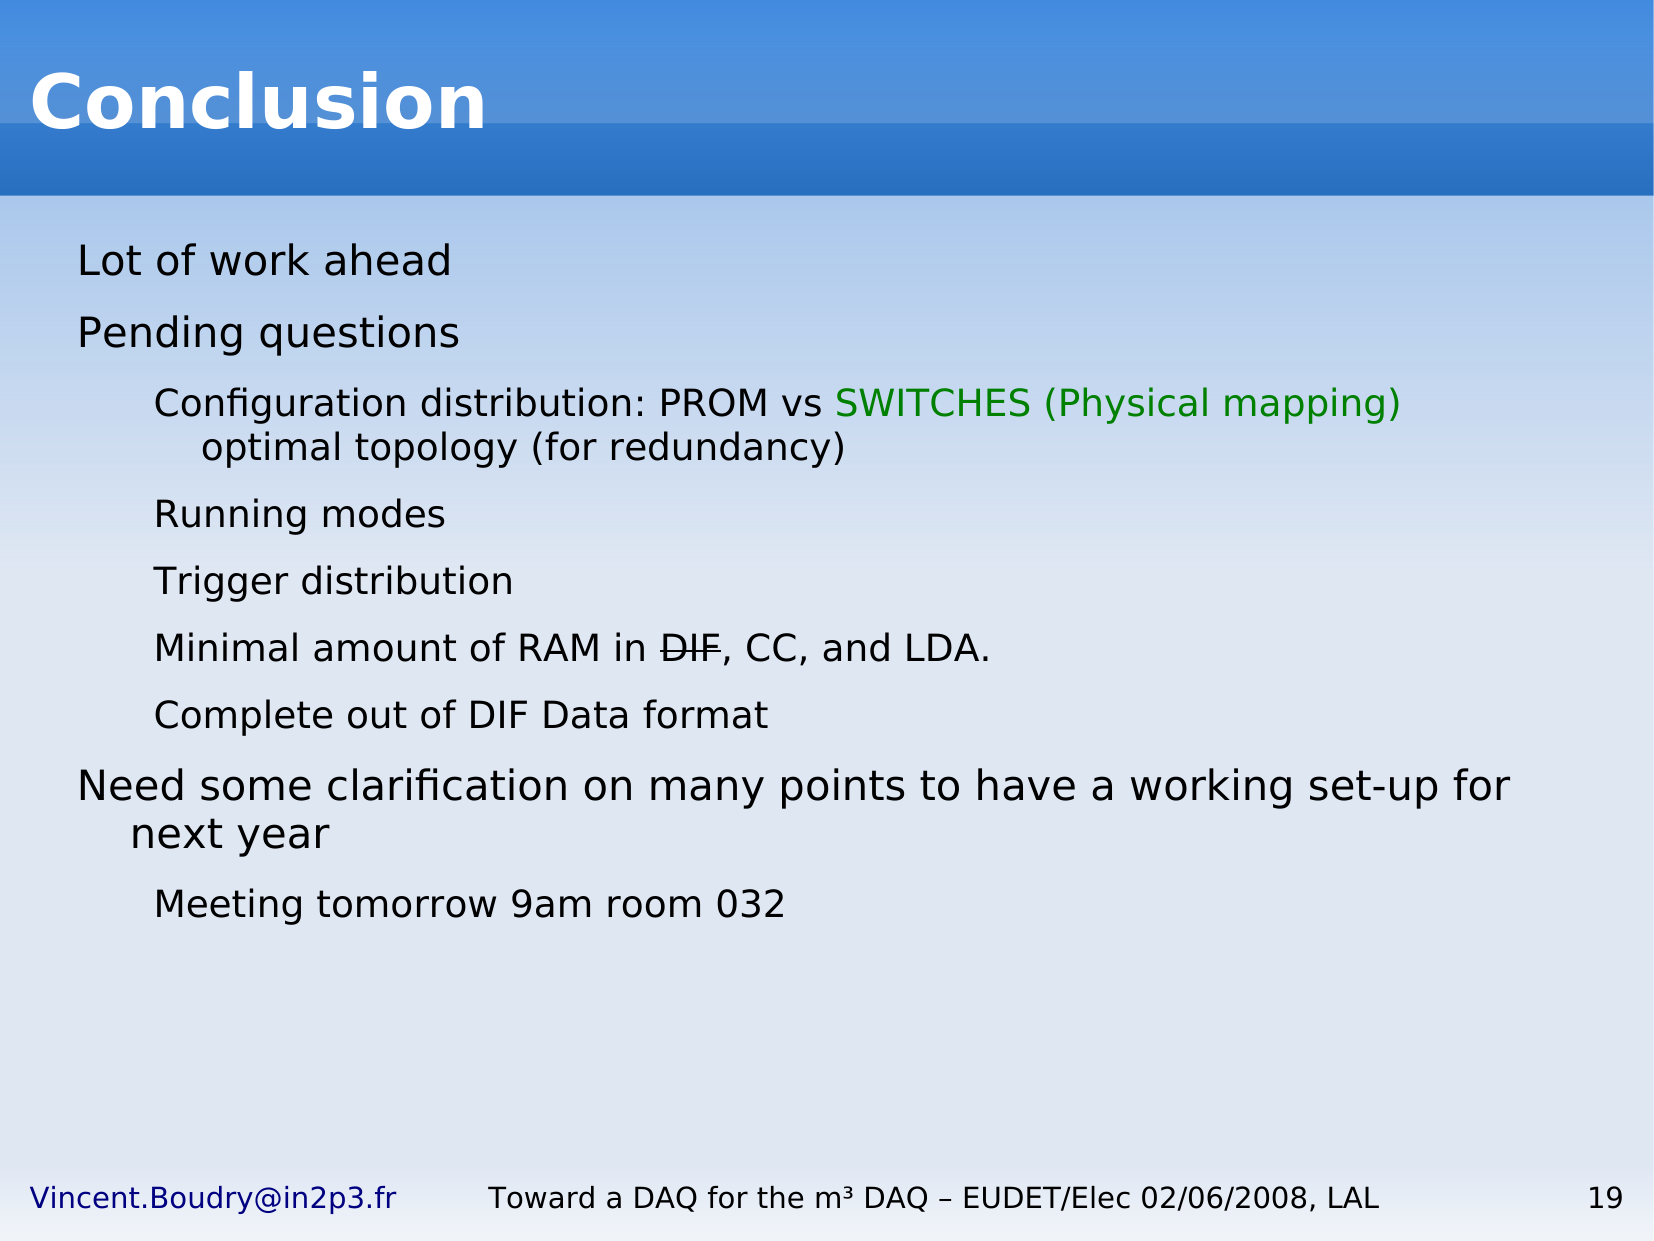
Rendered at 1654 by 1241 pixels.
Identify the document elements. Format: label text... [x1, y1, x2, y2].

title Conclusion [29, 7, 1654, 200]
list Lot of work ahead Pending questions Configuration distribution: PROM vs SWITCHES (Physical mapping) optimal topology (for redundancy) Running modes Trigger distribution Minimal amount of RAM in DIF, CC, and LDA. Complete out of DIF Data format Need some clarification on many points to have a working set-up for next year Meeting tomorrow 9am room 032 [59, 236, 1595, 1137]
picture [0, 0, 1654, 1241]
